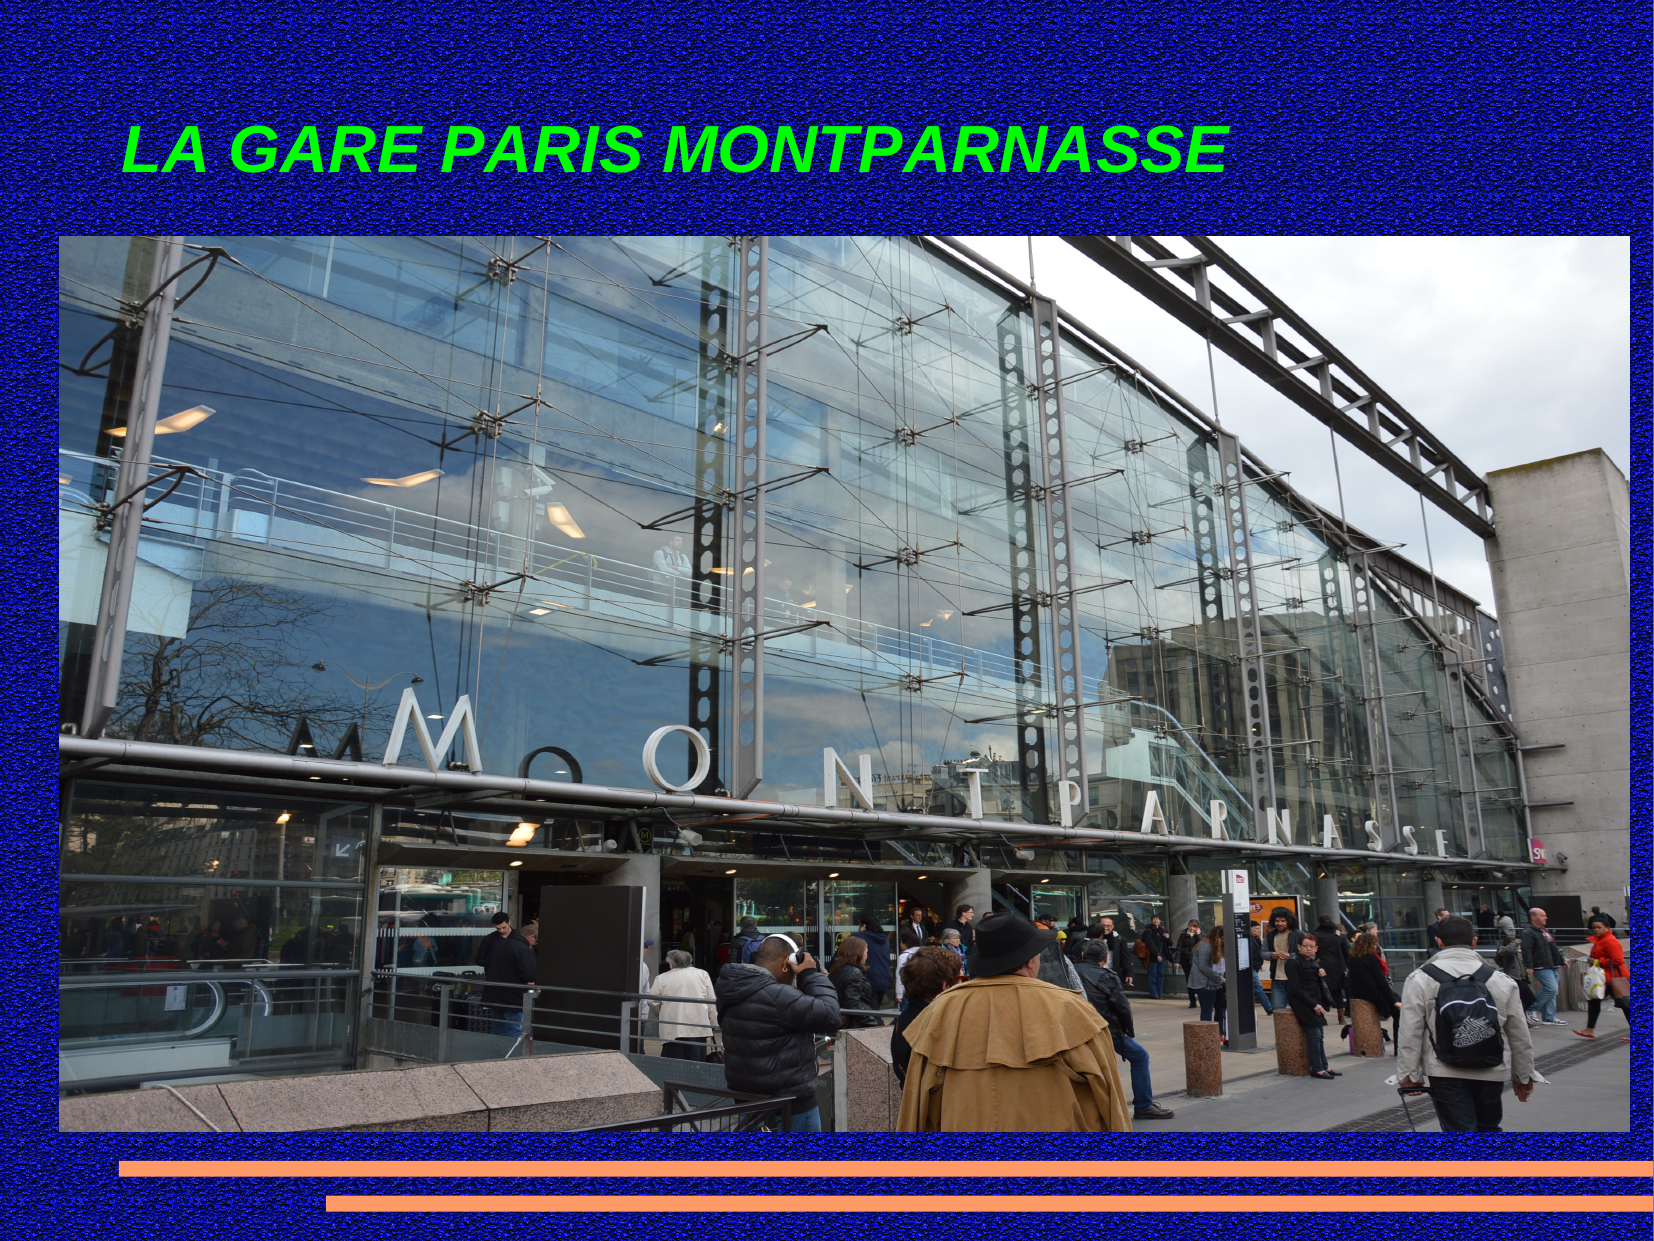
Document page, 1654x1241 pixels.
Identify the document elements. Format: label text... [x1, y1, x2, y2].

picture [0, 0, 1654, 1241]
title LA GARE PARIS MONTPARNASSE [121, 46, 1534, 236]
